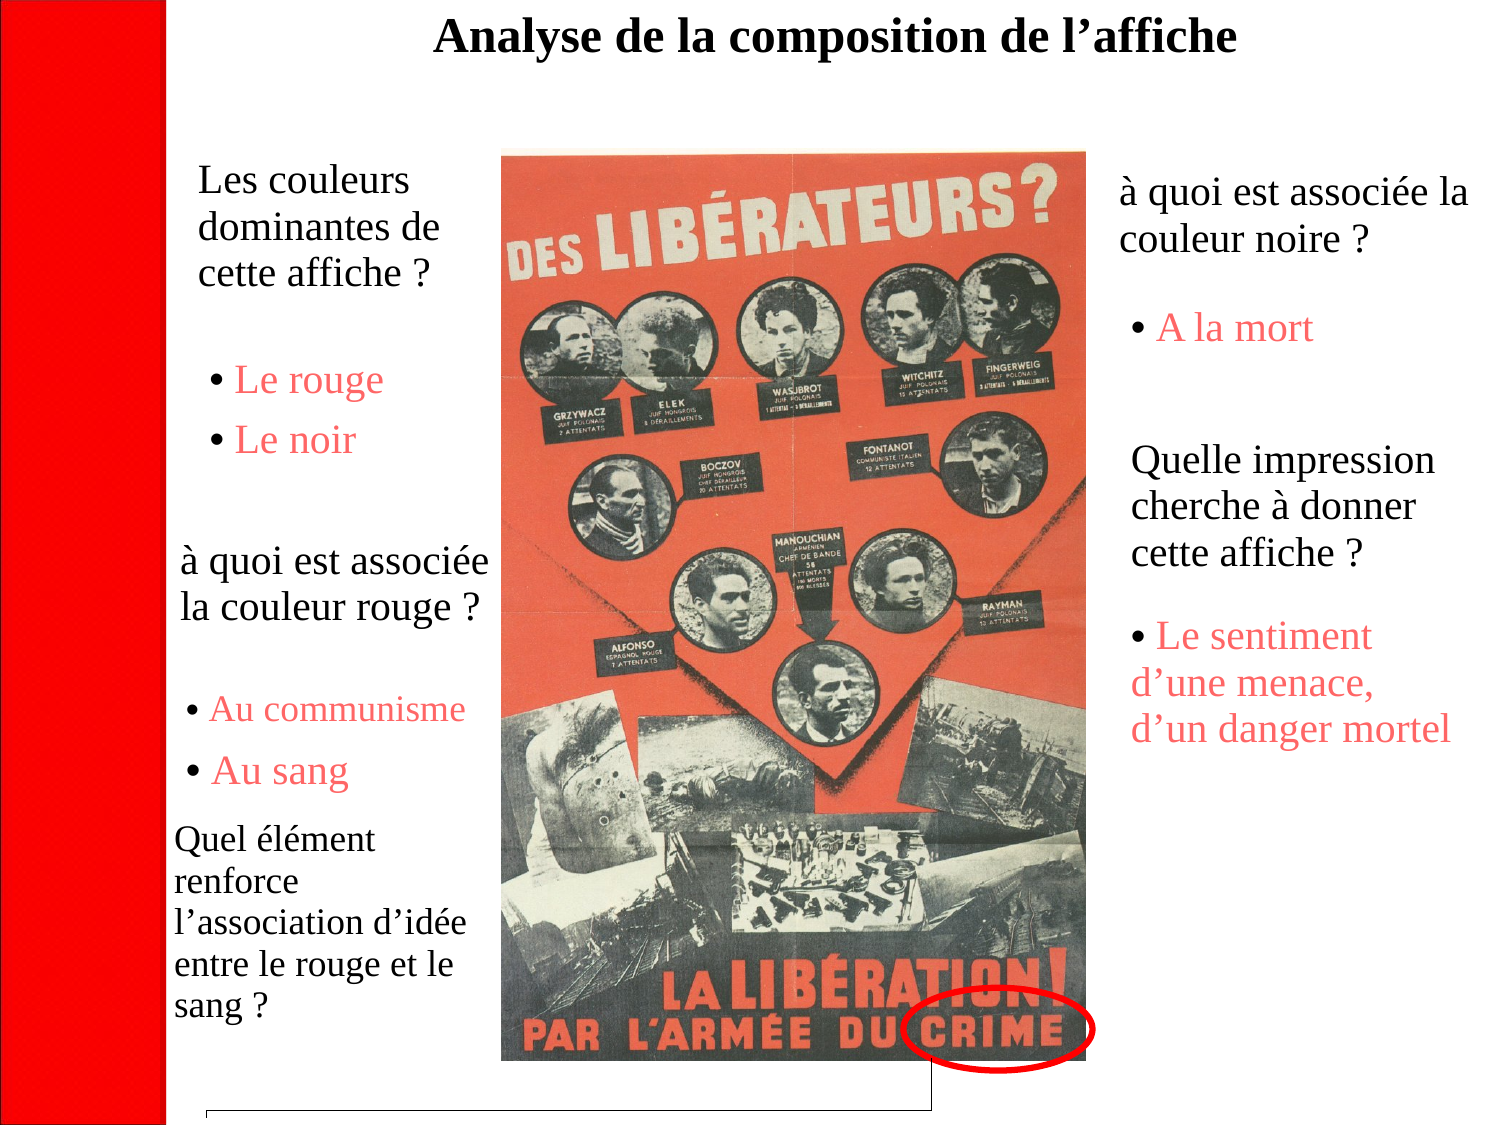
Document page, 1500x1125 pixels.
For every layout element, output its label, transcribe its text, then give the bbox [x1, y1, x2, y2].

text_box à quoi est associée la couleur noire ? [1104, 160, 1500, 269]
picture [907, 991, 1086, 1061]
text_box Au communisme [171, 680, 502, 738]
text_box Quel élément renforce l’association d’idée entre le rouge et le sang ? [159, 810, 491, 1034]
picture [1069, 1050, 1086, 1061]
text_box Le sentiment d’une menace, d’un danger mortel [1116, 604, 1471, 760]
text_box Le rouge [194, 348, 479, 411]
text_box Analyse de la composition de l’affiche [171, 0, 1500, 71]
text_box Au sang [171, 739, 491, 802]
text_box Les couleurs dominantes de cette affiche ? [183, 148, 502, 304]
text_box Le noir [194, 408, 467, 471]
text_box A la mort [1116, 296, 1447, 358]
text_box à quoi est associée la couleur rouge ? [165, 529, 508, 638]
picture [501, 148, 1086, 1061]
text_box Quelle impression cherche à donner cette affiche ? [1116, 428, 1471, 584]
